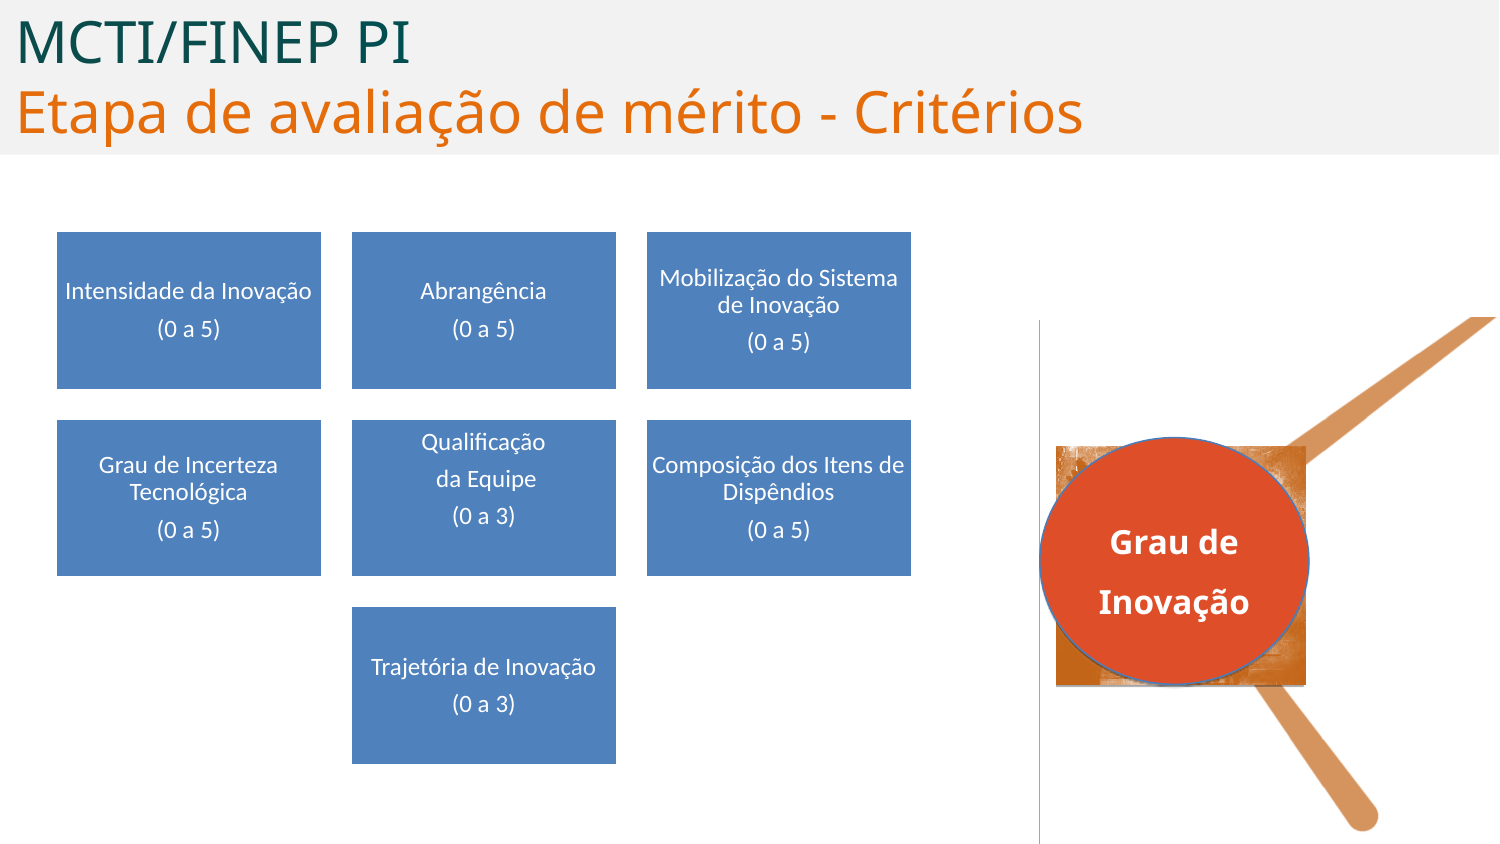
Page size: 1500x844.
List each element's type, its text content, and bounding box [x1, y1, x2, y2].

text_box MCTI/FINEP PI Etapa de avaliação de mérito - Critérios [0, 0, 1499, 155]
text_box Trajetória de Inovação (0 a 3) [349, 605, 618, 767]
text_box Intensidade da Inovação (0 a 5) [54, 229, 323, 391]
text_box Qualificação da Equipe (0 a 3) [349, 417, 618, 579]
text_box Composição dos Itens de Dispêndios (0 a 5) [644, 417, 914, 579]
text_box Grau de Incerteza Tecnológica (0 a 5) [54, 417, 323, 579]
text_box Grau de Inovação [1039, 437, 1309, 685]
text_box Abrangência (0 a 5) [349, 229, 618, 391]
text_box Mobilização do Sistema de Inovação (0 a 5) [644, 229, 914, 391]
picture [1039, 317, 1500, 844]
